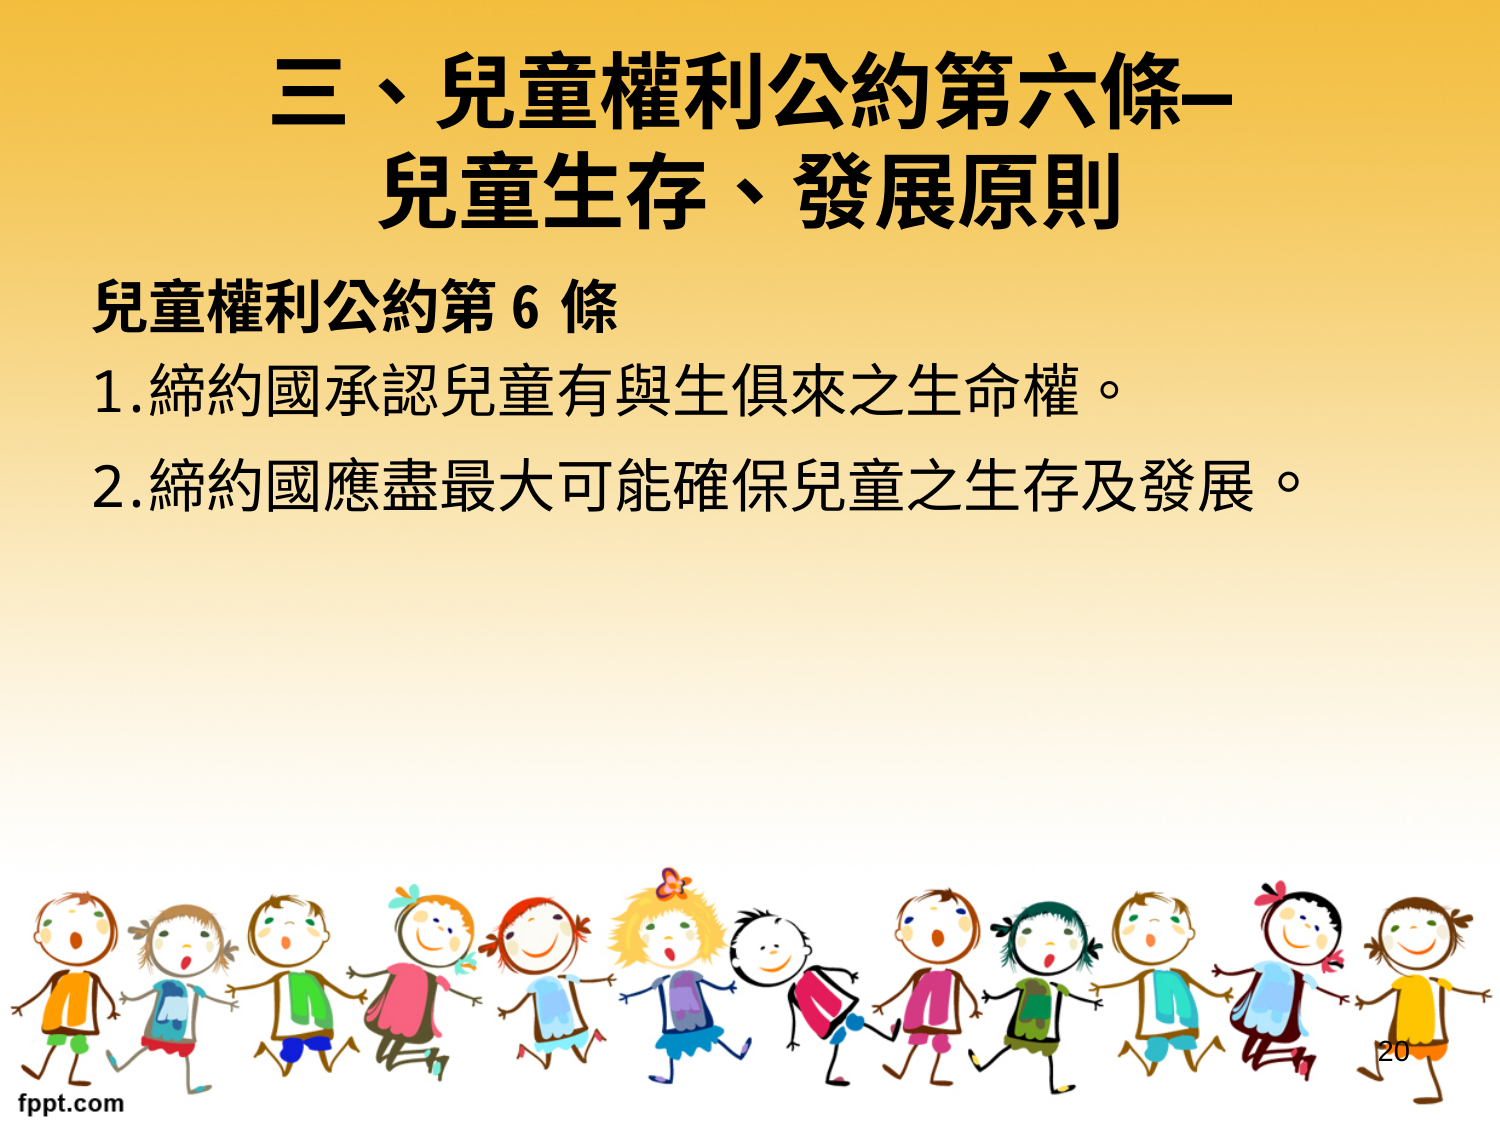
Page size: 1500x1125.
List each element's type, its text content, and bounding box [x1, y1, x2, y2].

title 三、兒童權利公約第六條— 兒童生存、發展原則 [75, 45, 1426, 233]
list 兒童權利公約第6條 締約國承認兒童有與生俱來之生命權。 締約國應盡最大可能確保兒童之生存及發展。 [75, 262, 1426, 1005]
text_box <編號> [1074, 1024, 1426, 1103]
picture [0, 0, 1500, 1125]
